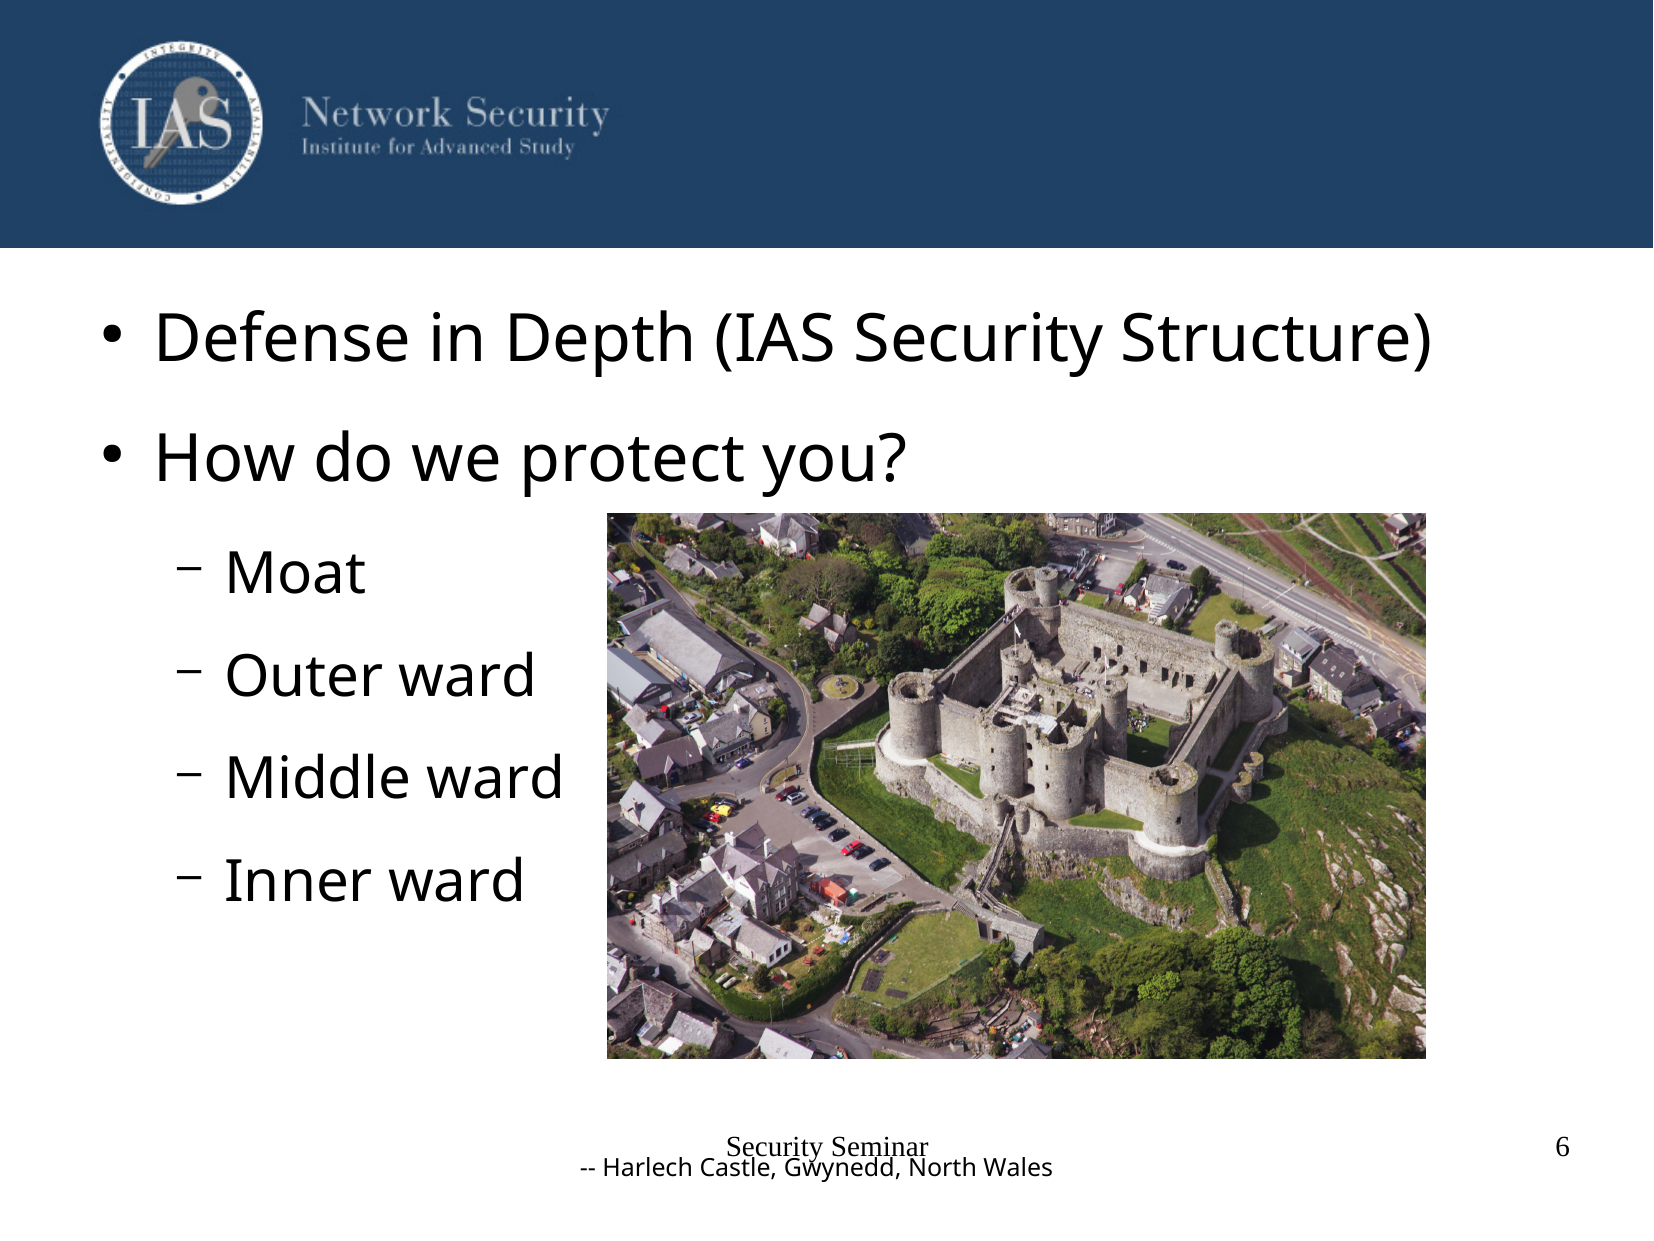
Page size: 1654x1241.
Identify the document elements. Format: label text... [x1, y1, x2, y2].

picture [607, 513, 1426, 1059]
list Defense in Depth (IAS Security Structure) How do we protect you? Moat Outer ward Middle ward Inner ward -- Harlech Castle, Gwynedd, North Wales [82, 290, 1571, 1109]
picture [0, 0, 1653, 248]
